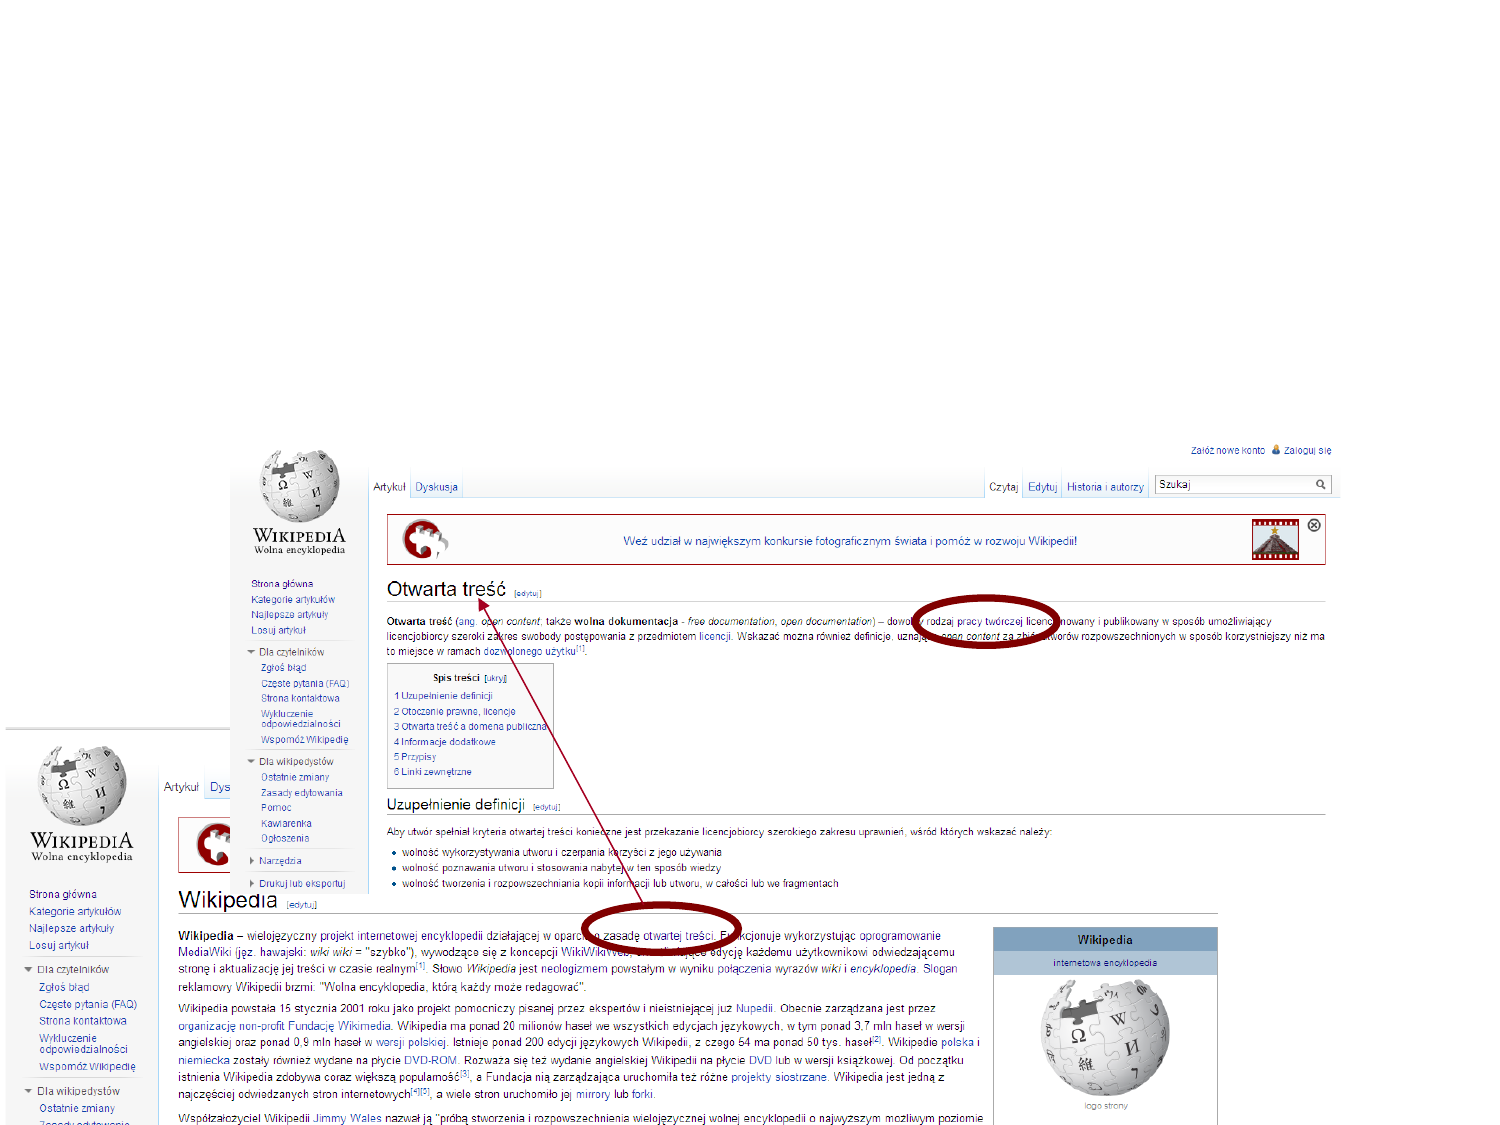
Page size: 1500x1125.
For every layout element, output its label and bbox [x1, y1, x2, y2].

picture [5, 444, 1341, 1125]
